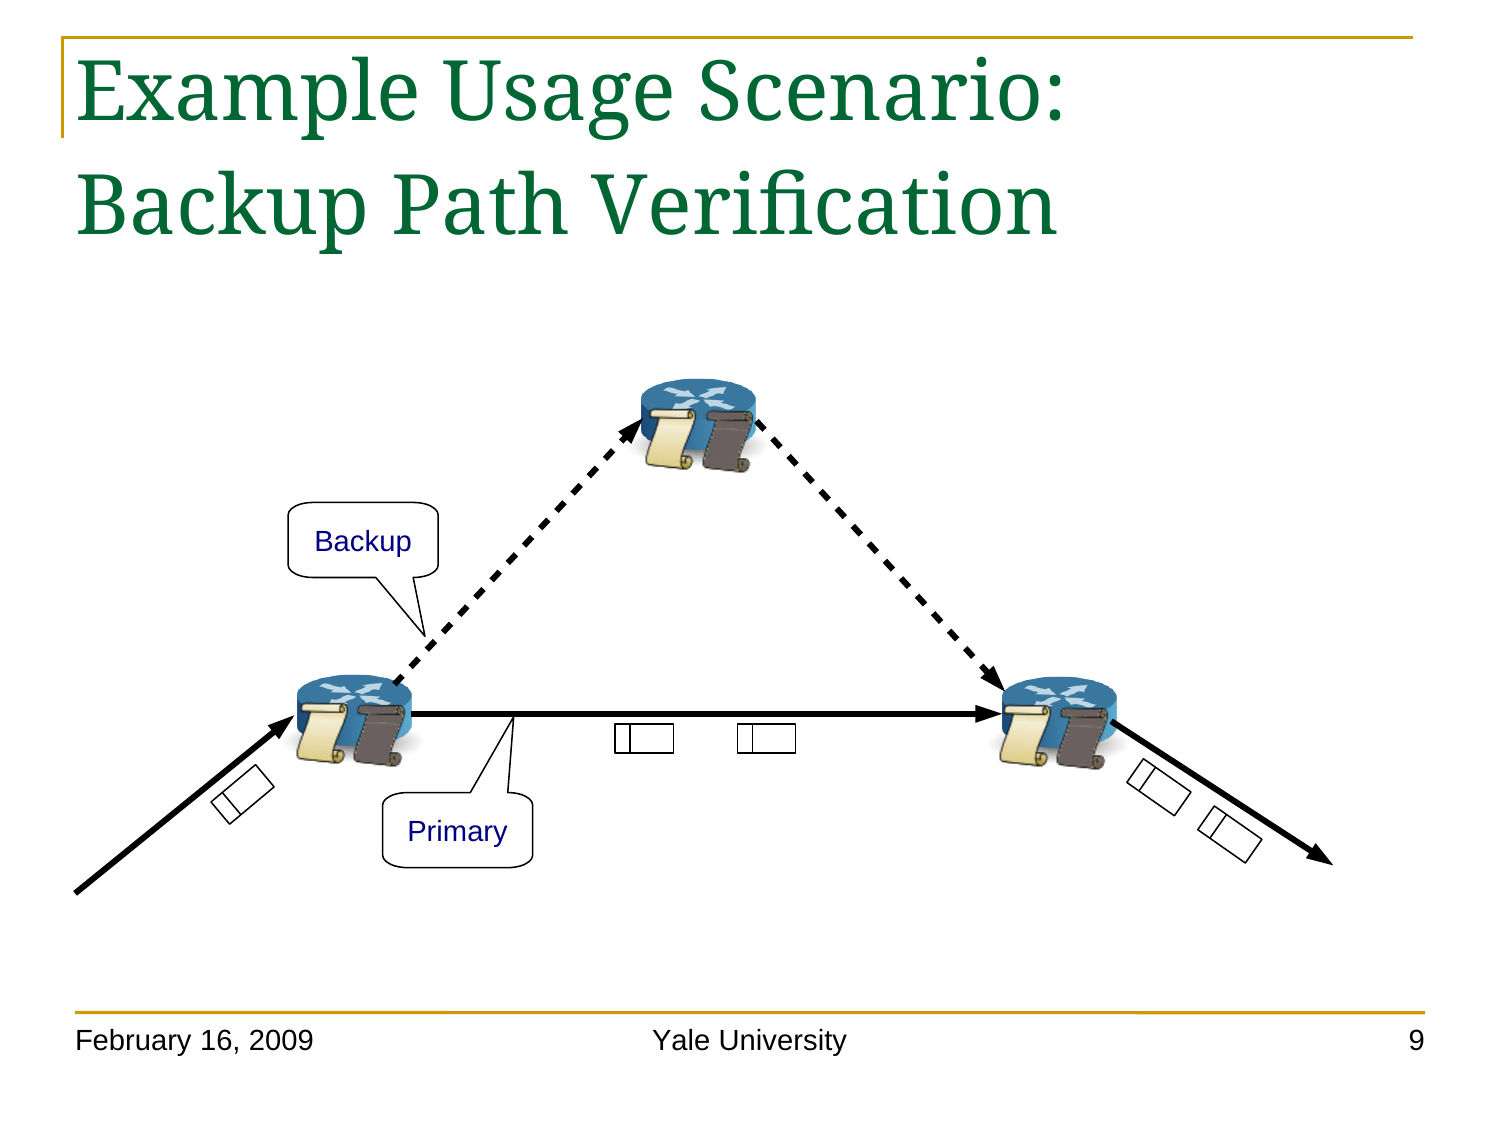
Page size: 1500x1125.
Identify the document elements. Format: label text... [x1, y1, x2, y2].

text_box [615, 724, 674, 754]
title Example Usage Scenario: Backup Path Verification [75, 48, 1425, 243]
text_box [737, 724, 796, 754]
picture [613, 363, 791, 477]
picture [974, 661, 1152, 775]
picture [269, 659, 447, 773]
text_box [1126, 758, 1154, 791]
text_box Backup [288, 502, 439, 637]
text_box [1211, 815, 1262, 864]
text_box [1140, 768, 1192, 816]
text_box [223, 764, 275, 814]
text_box [211, 793, 240, 825]
text_box Primary [382, 716, 533, 868]
text_box [1197, 805, 1225, 839]
